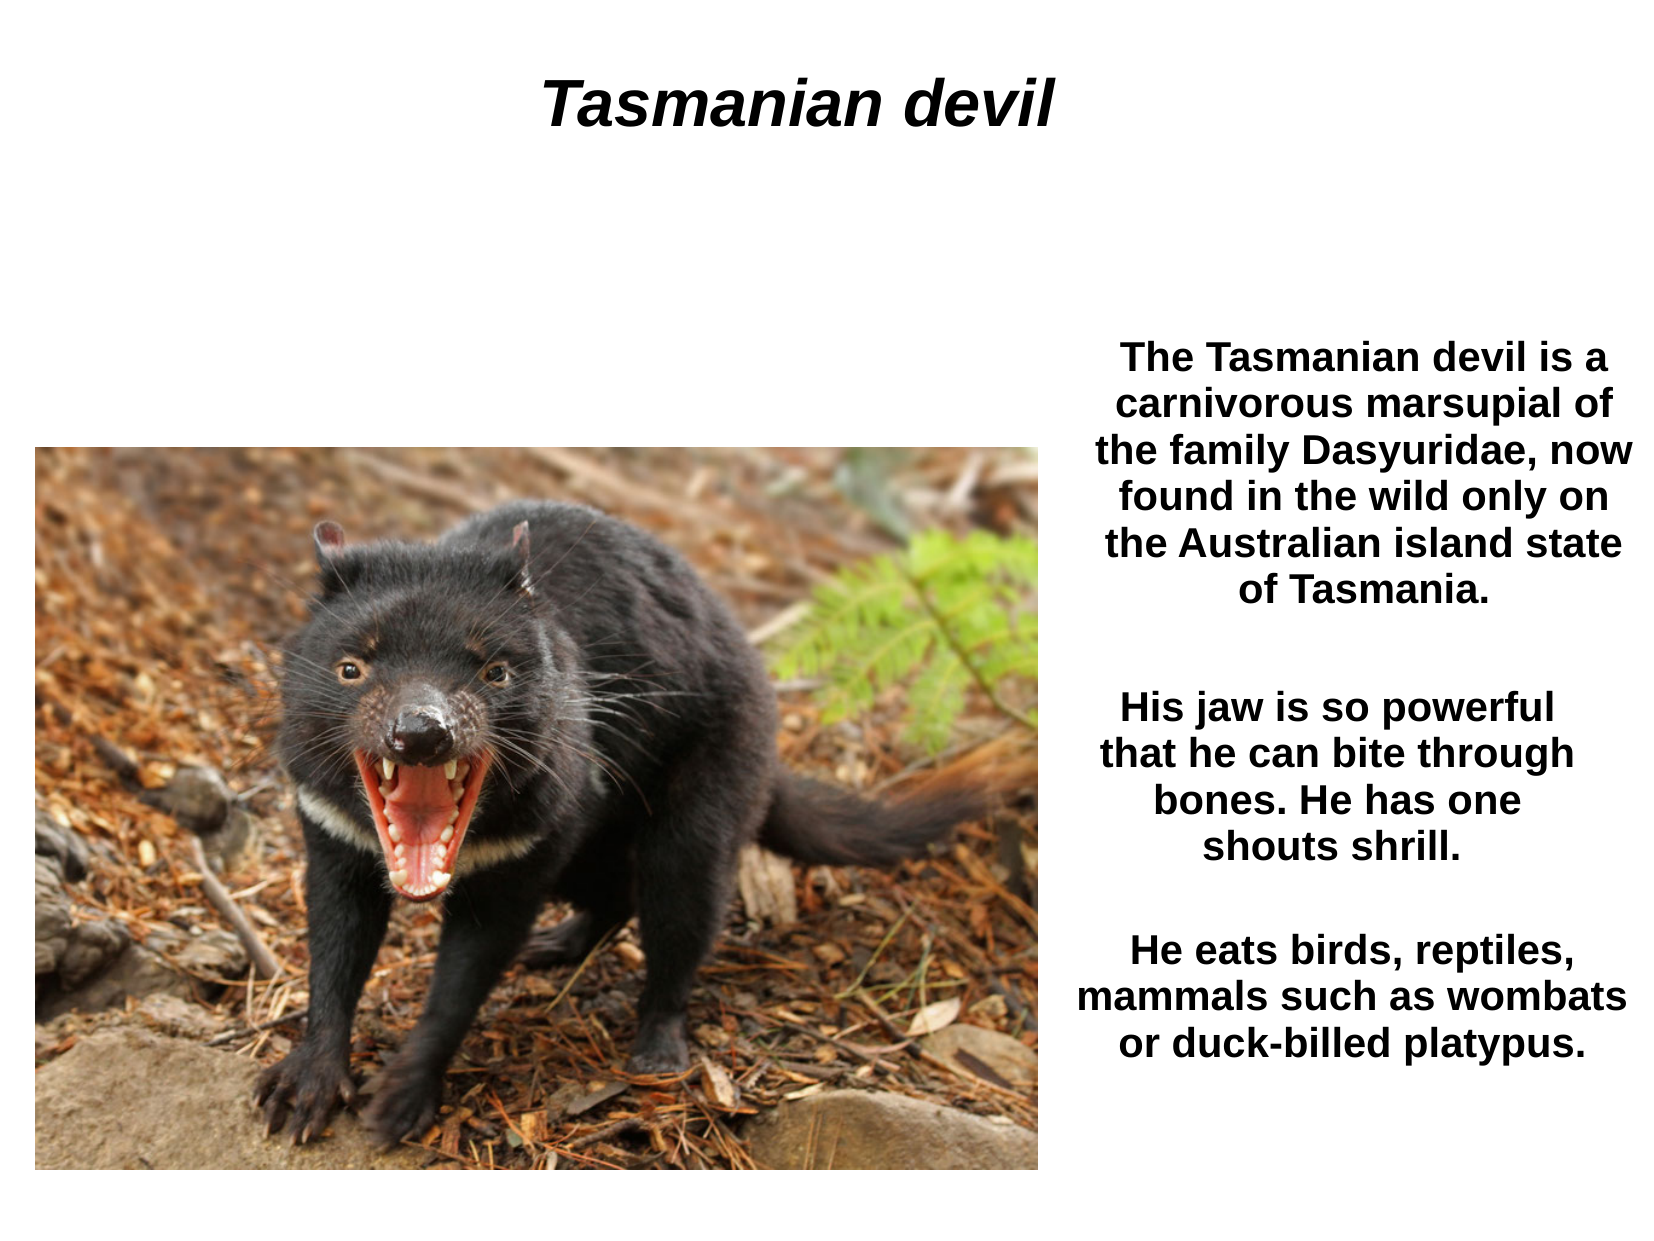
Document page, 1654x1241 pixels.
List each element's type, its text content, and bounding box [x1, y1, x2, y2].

text_box The Tasmanian devil is a carnivorous marsupial of the family Dasyuridae, now found in the wild only on the Australian island state of Tasmania. [1074, 326, 1654, 626]
text_box He eats birds, reptiles, mammals such as wombats or duck-billed platypus. [1051, 872, 1654, 1125]
text_box Tasmanian devil [460, 59, 1134, 149]
text_box His jaw is so powerful that he can bite through bones. He has one shouts shrill. [1074, 629, 1601, 872]
picture [35, 447, 1038, 1170]
